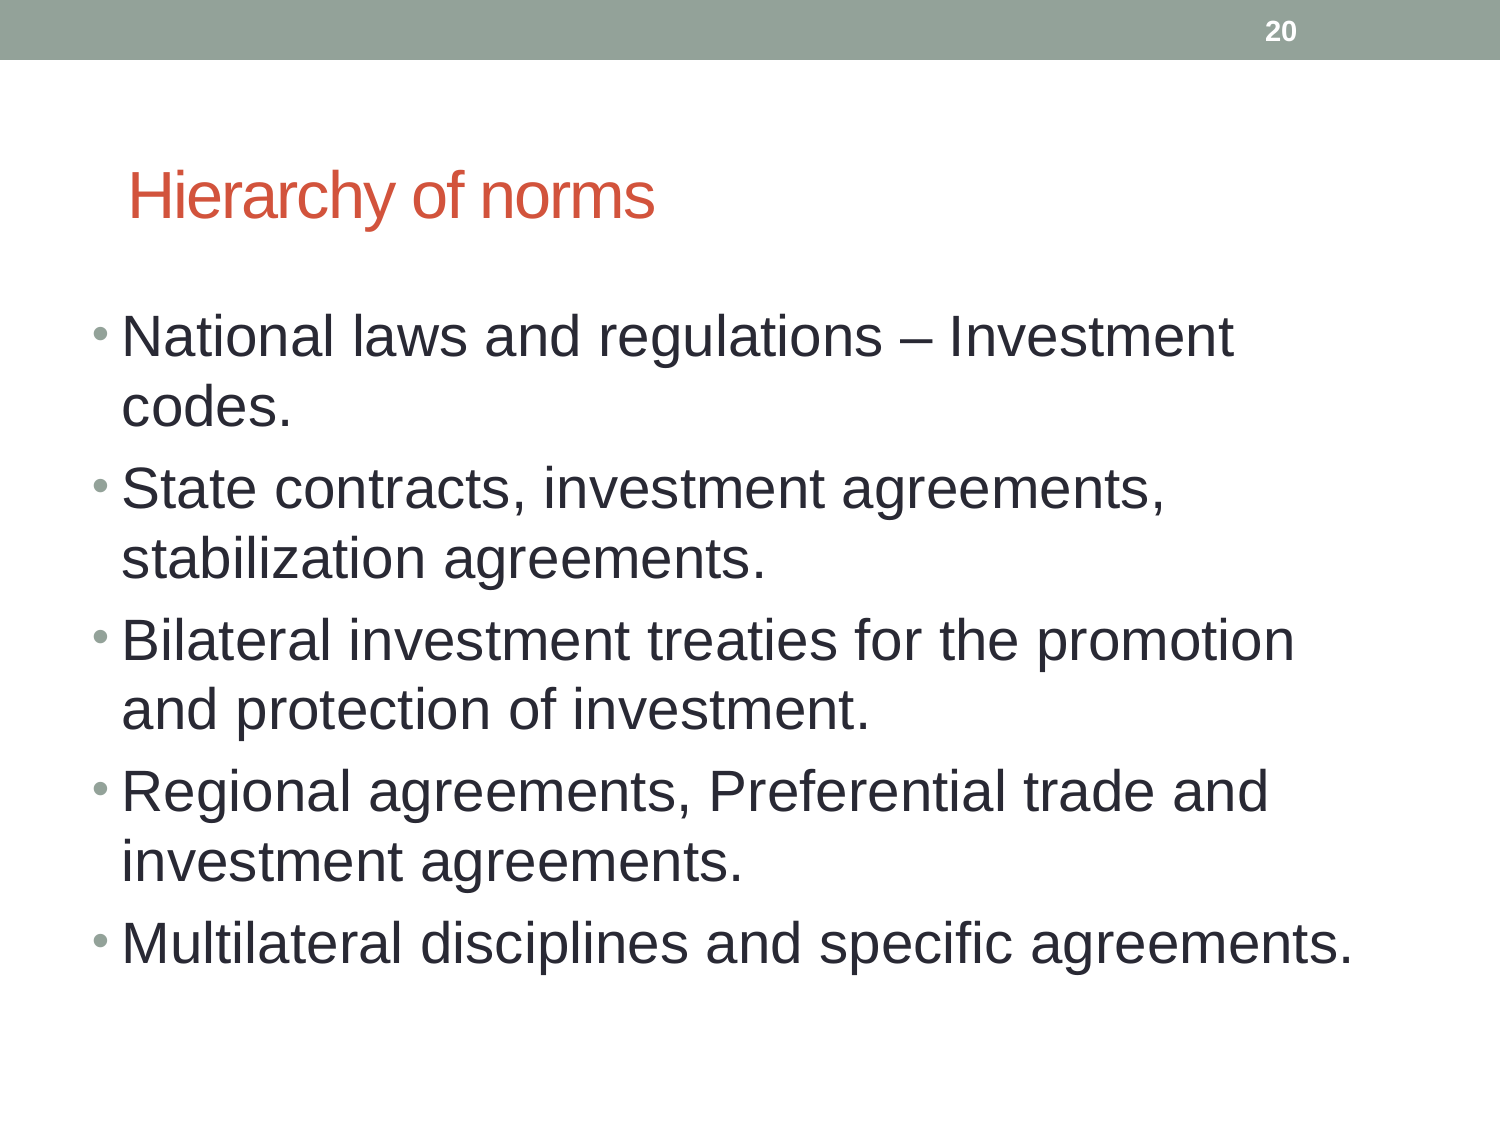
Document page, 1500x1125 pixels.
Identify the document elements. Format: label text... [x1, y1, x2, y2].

list National laws and regulations – Investment codes. State contracts, investment agreements, stabilization agreements. Bilateral investment treaties for the promotion and protection of investment. Regional agreements, Preferential trade and investment agreements. Multilateral disciplines and specific agreements. [76, 290, 1388, 1000]
slide_number <編號> [1250, 3, 1425, 57]
title Hierarchy of norms [112, 139, 1388, 244]
